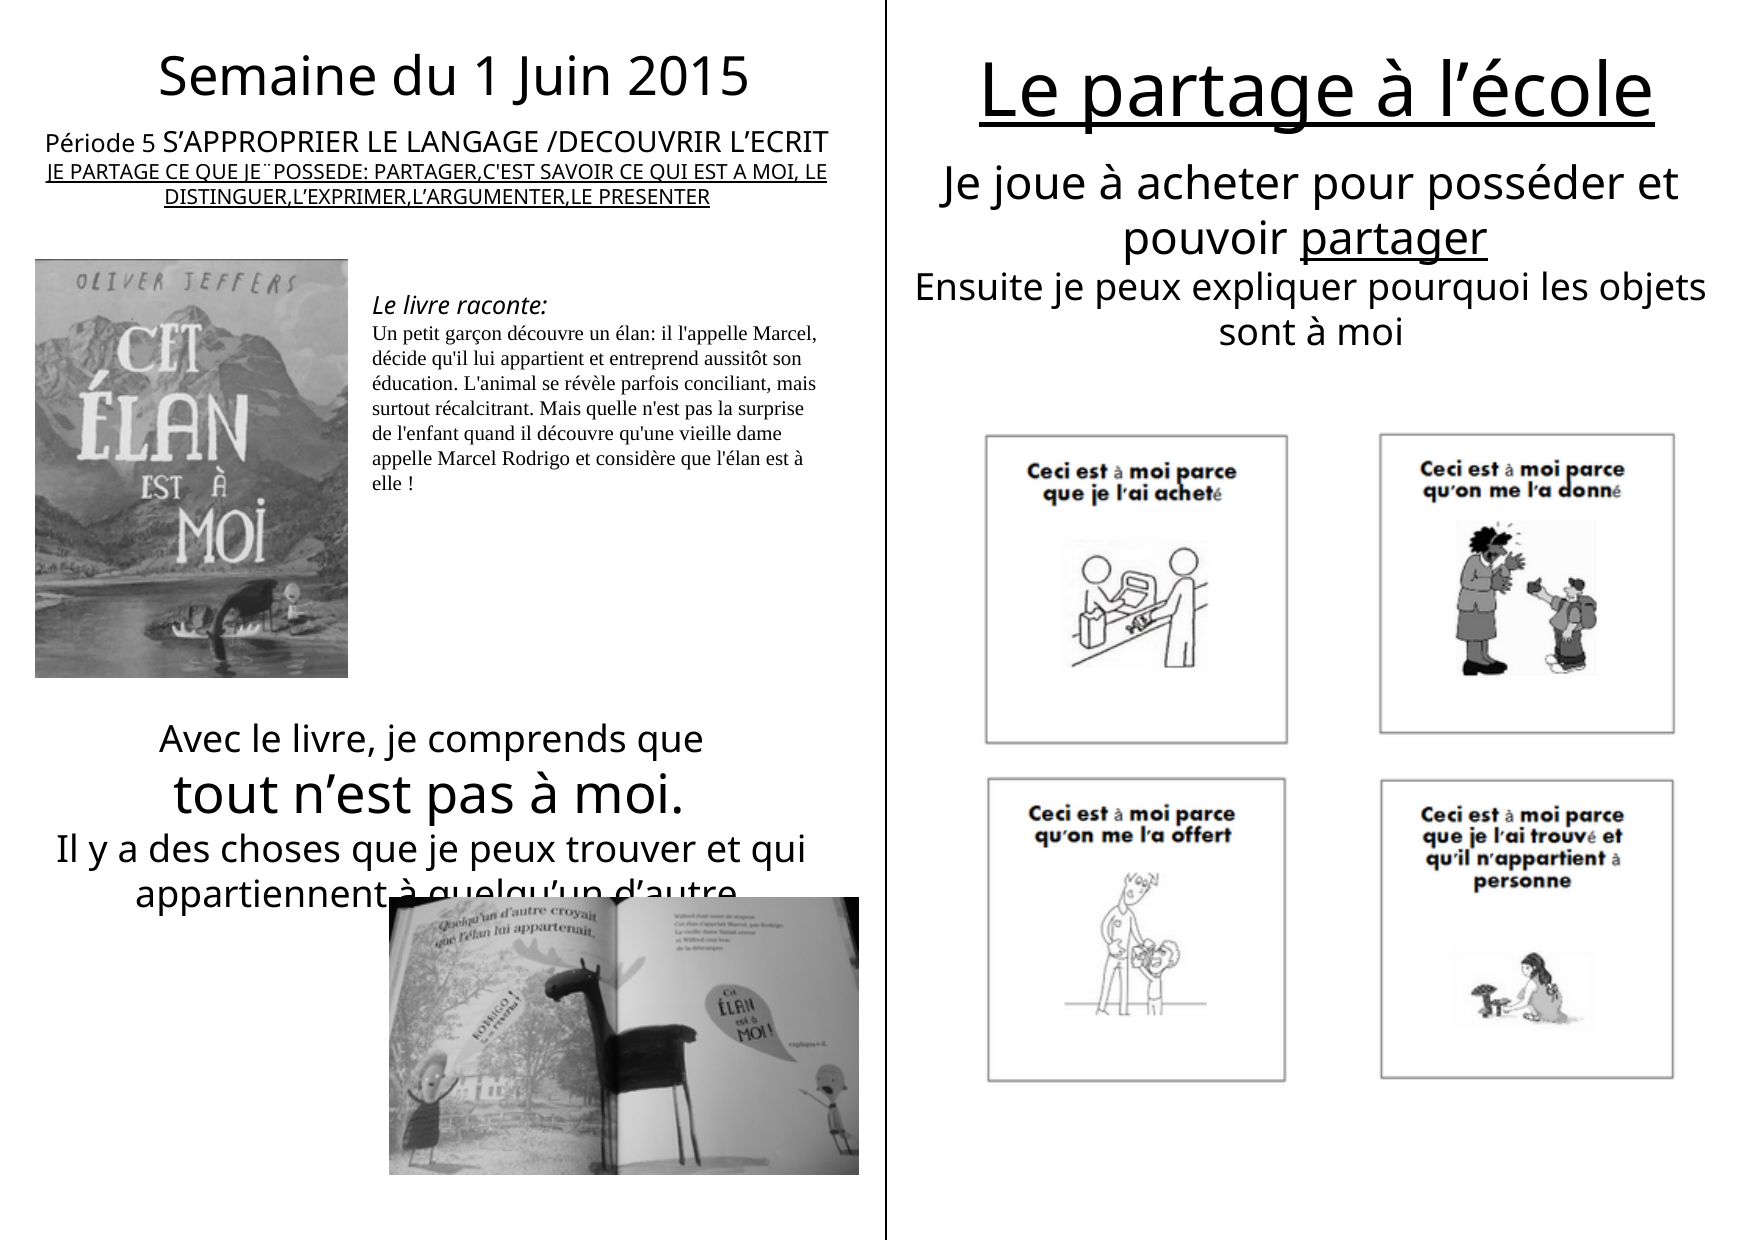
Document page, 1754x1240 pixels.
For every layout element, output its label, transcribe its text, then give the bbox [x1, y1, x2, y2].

picture [389, 897, 859, 1175]
text_box Je joue à acheter pour posséder et pouvoir partager Ensuite je peux expliquer pourquoi les objets sont à moi [897, 147, 1725, 1169]
picture [35, 259, 348, 678]
picture [980, 768, 1293, 1092]
text_box Le livre raconte: Un petit garçon découvre un élan: il l'appelle Marcel, décide qu'il lui appartient et entreprend aussitôt son éducation. L'animal se révèle parfois conciliant, mais surtout récalcitrant. Mais quelle n'est pas la surprise de l'enfant quand il découvre qu'une vieille dame appelle Marcel Rodrigo et considère que l'élan est à elle ! [366, 283, 827, 686]
picture [980, 425, 1293, 751]
text_box Période 5 S’APPROPRIER LE LANGAGE /DECOUVRIR L’ECRIT JE PARTAGE CE QUE JE¨POSSEDE: PARTAGER,C'EST SAVOIR CE QUI EST A MOI, LE DISTINGUER,L’EXPRIMER,L’ARGUMENTER,LE PRESENTER [11, 117, 863, 272]
text_box Avec le livre, je comprends que tout n’est pas à moi. Il y a des choses que je peux trouver et qui appartiennent à quelqu’un d’autre [11, 708, 863, 1194]
text_box Le partage à l’école [897, 35, 1737, 1170]
picture [1370, 425, 1683, 746]
picture [1370, 771, 1683, 1092]
text_box Semaine du 1 Juin 2015 [47, 35, 863, 117]
